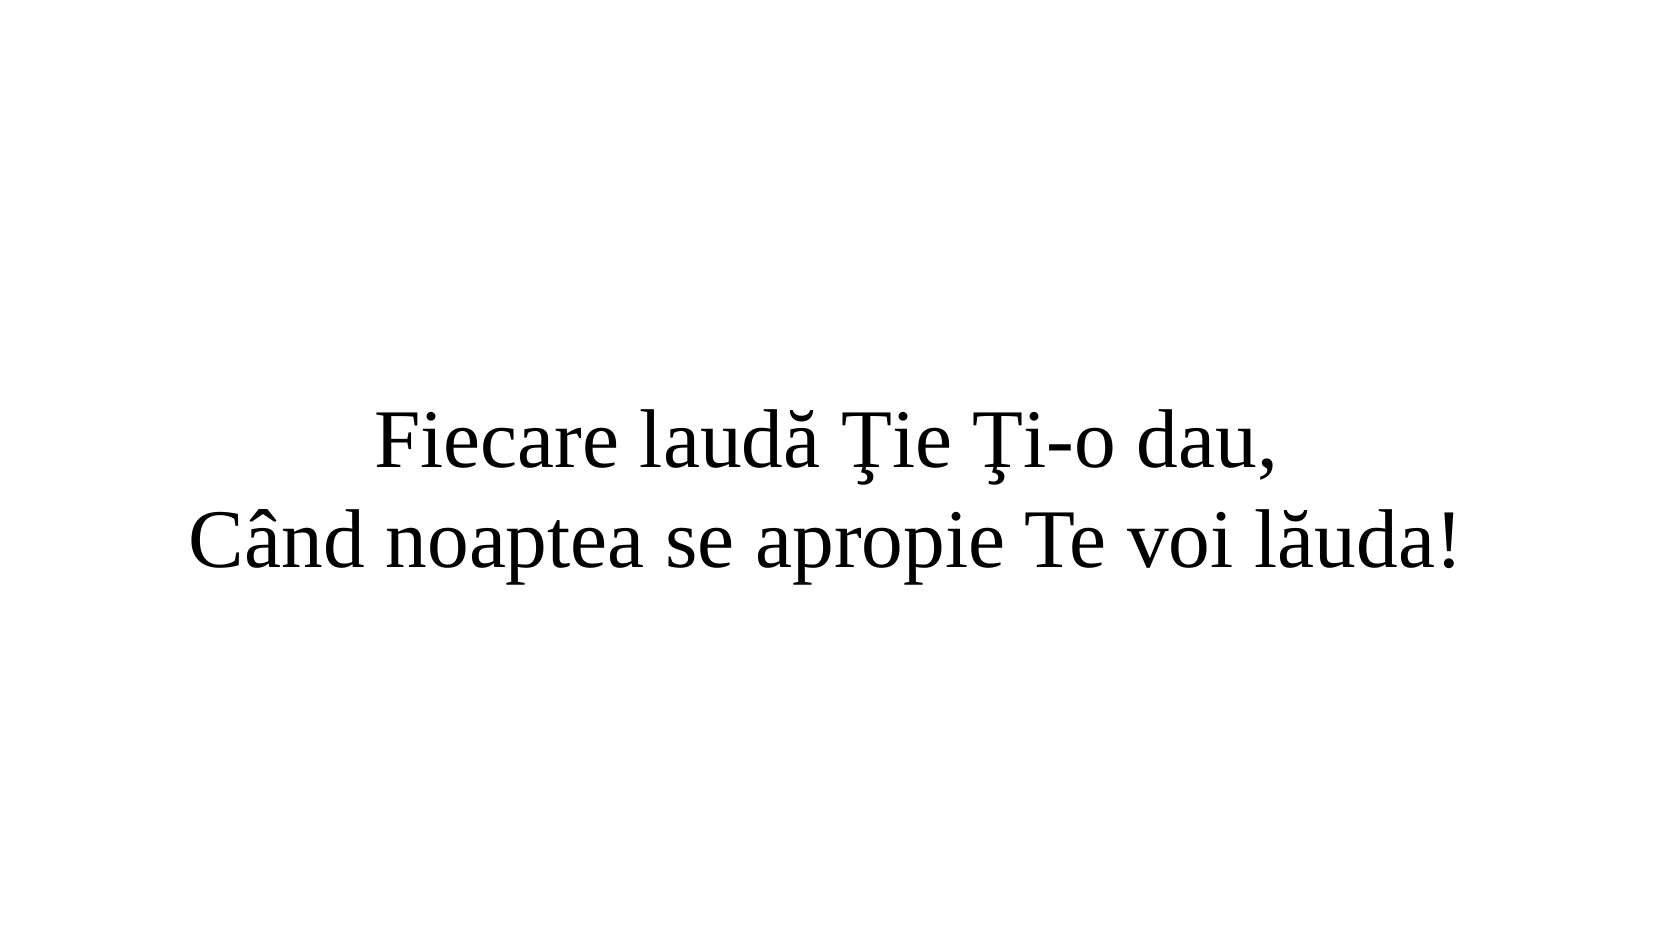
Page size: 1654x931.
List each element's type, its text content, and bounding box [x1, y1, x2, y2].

subtitle Fiecare laudă Ţie Ţi-o dau, Când noaptea se apropie Te voi lăuda! [0, 377, 1654, 573]
